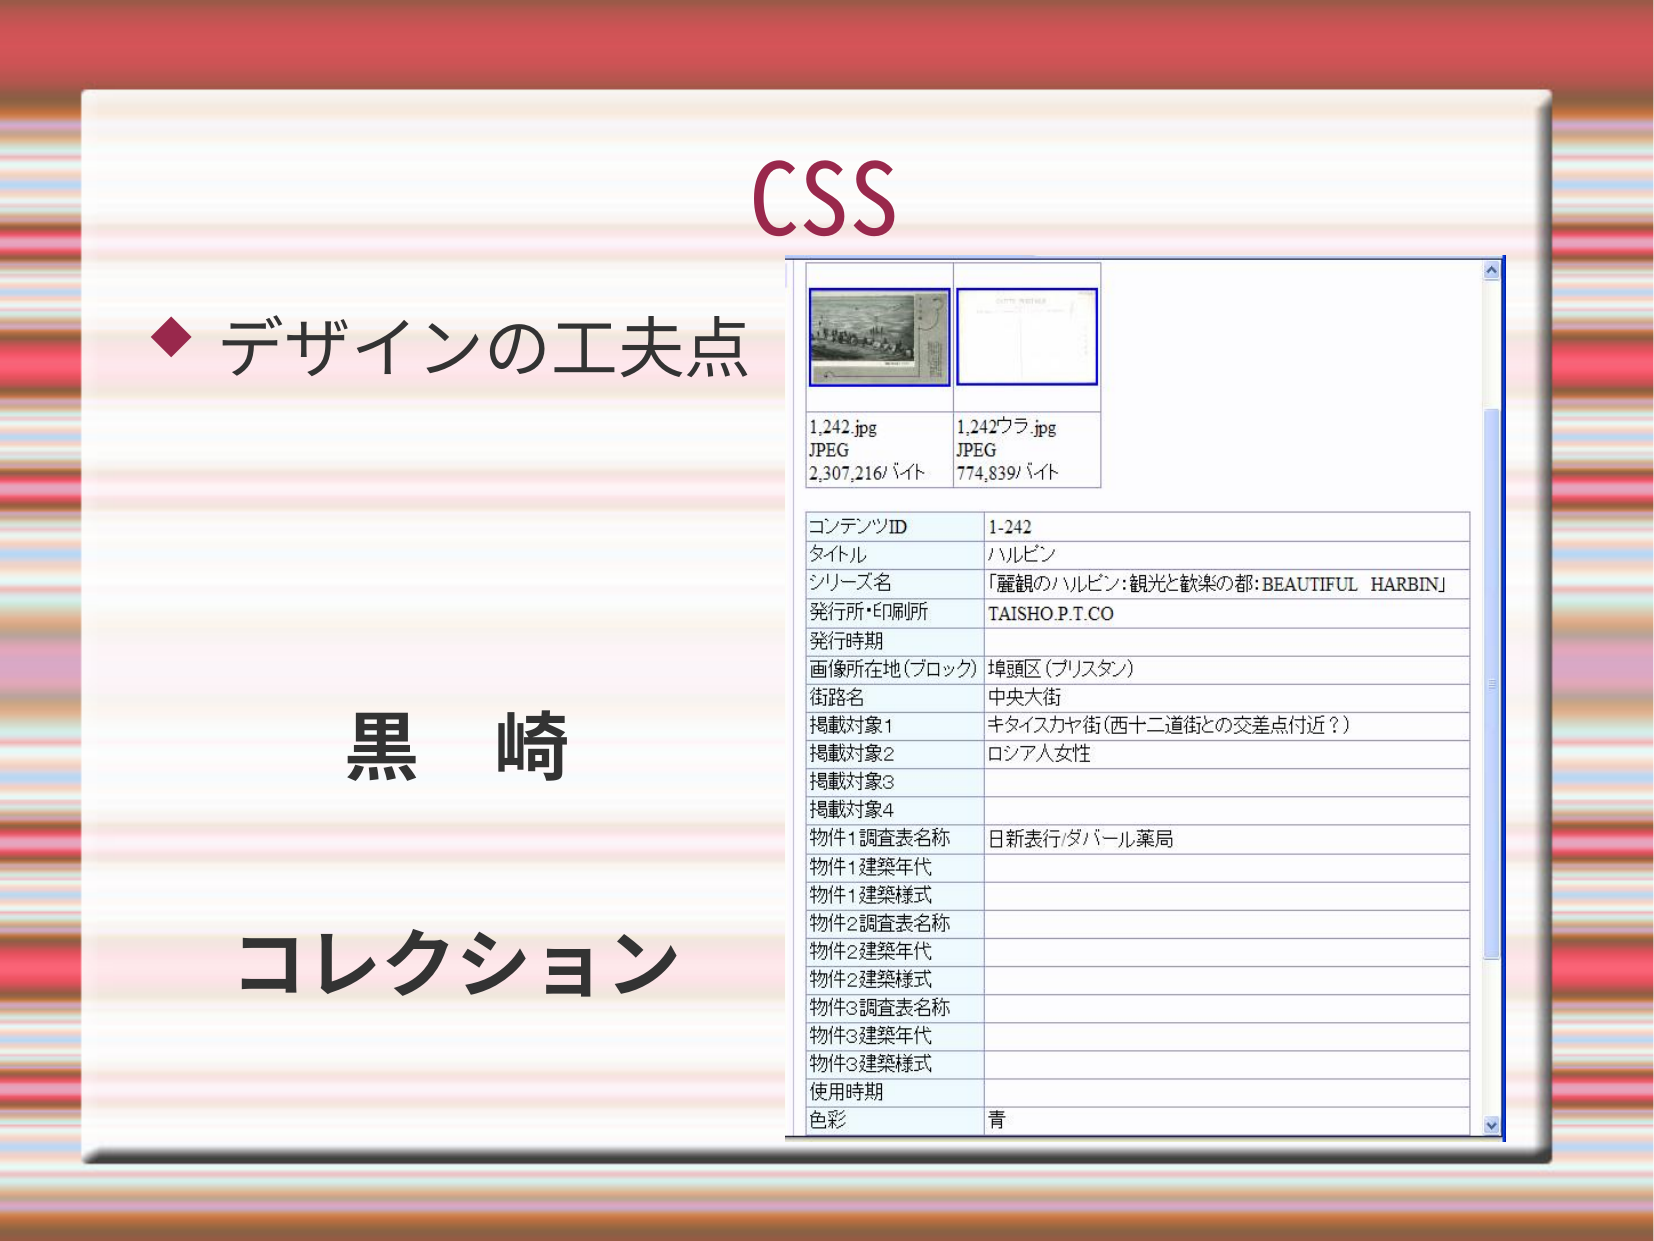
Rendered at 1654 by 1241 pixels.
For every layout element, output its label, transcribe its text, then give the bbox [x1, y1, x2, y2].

list デザインの工夫点 黒 崎 コレクション [134, 295, 785, 1133]
picture [0, 0, 1654, 1241]
list デザインの工夫点 黒 崎 コレクション [1506, 295, 1516, 1133]
title CSS [118, 117, 1531, 266]
